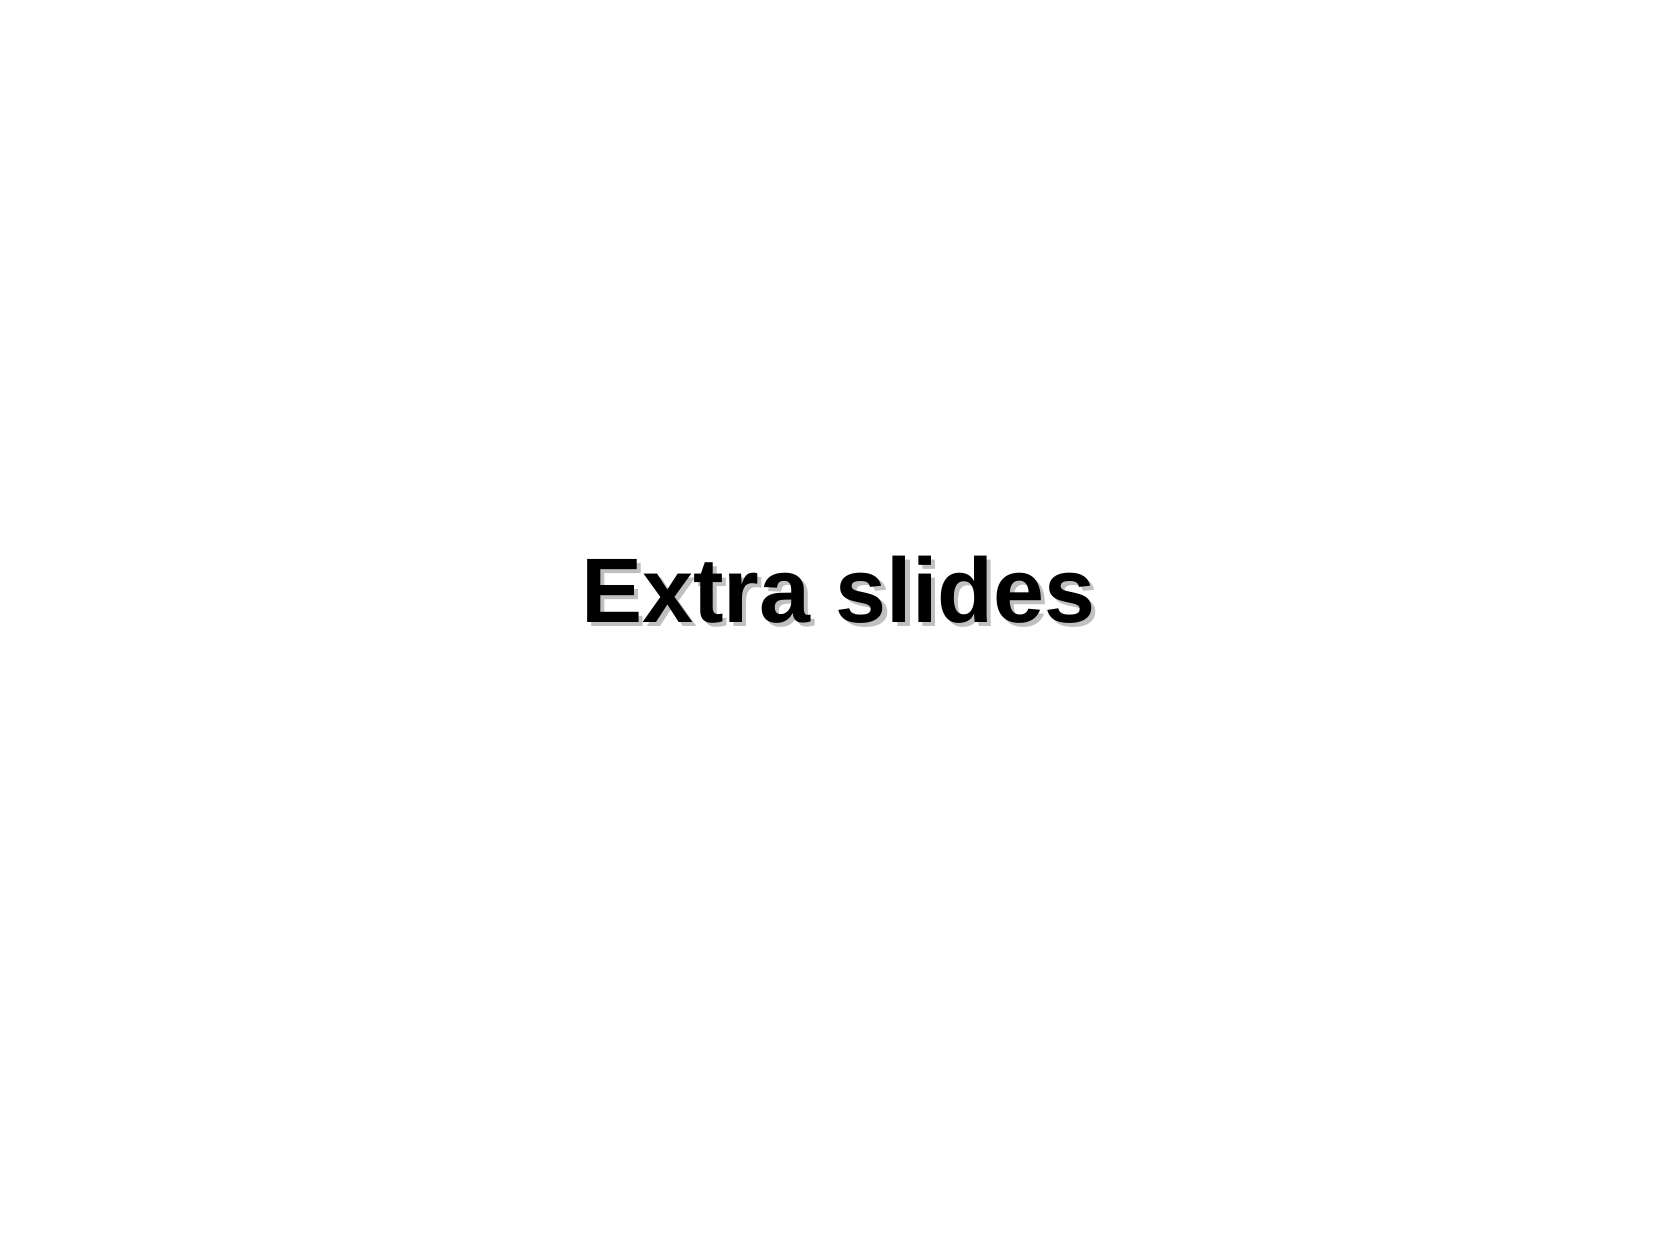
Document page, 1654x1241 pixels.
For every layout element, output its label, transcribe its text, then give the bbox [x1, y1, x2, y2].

title Extra slides [94, 437, 1583, 745]
